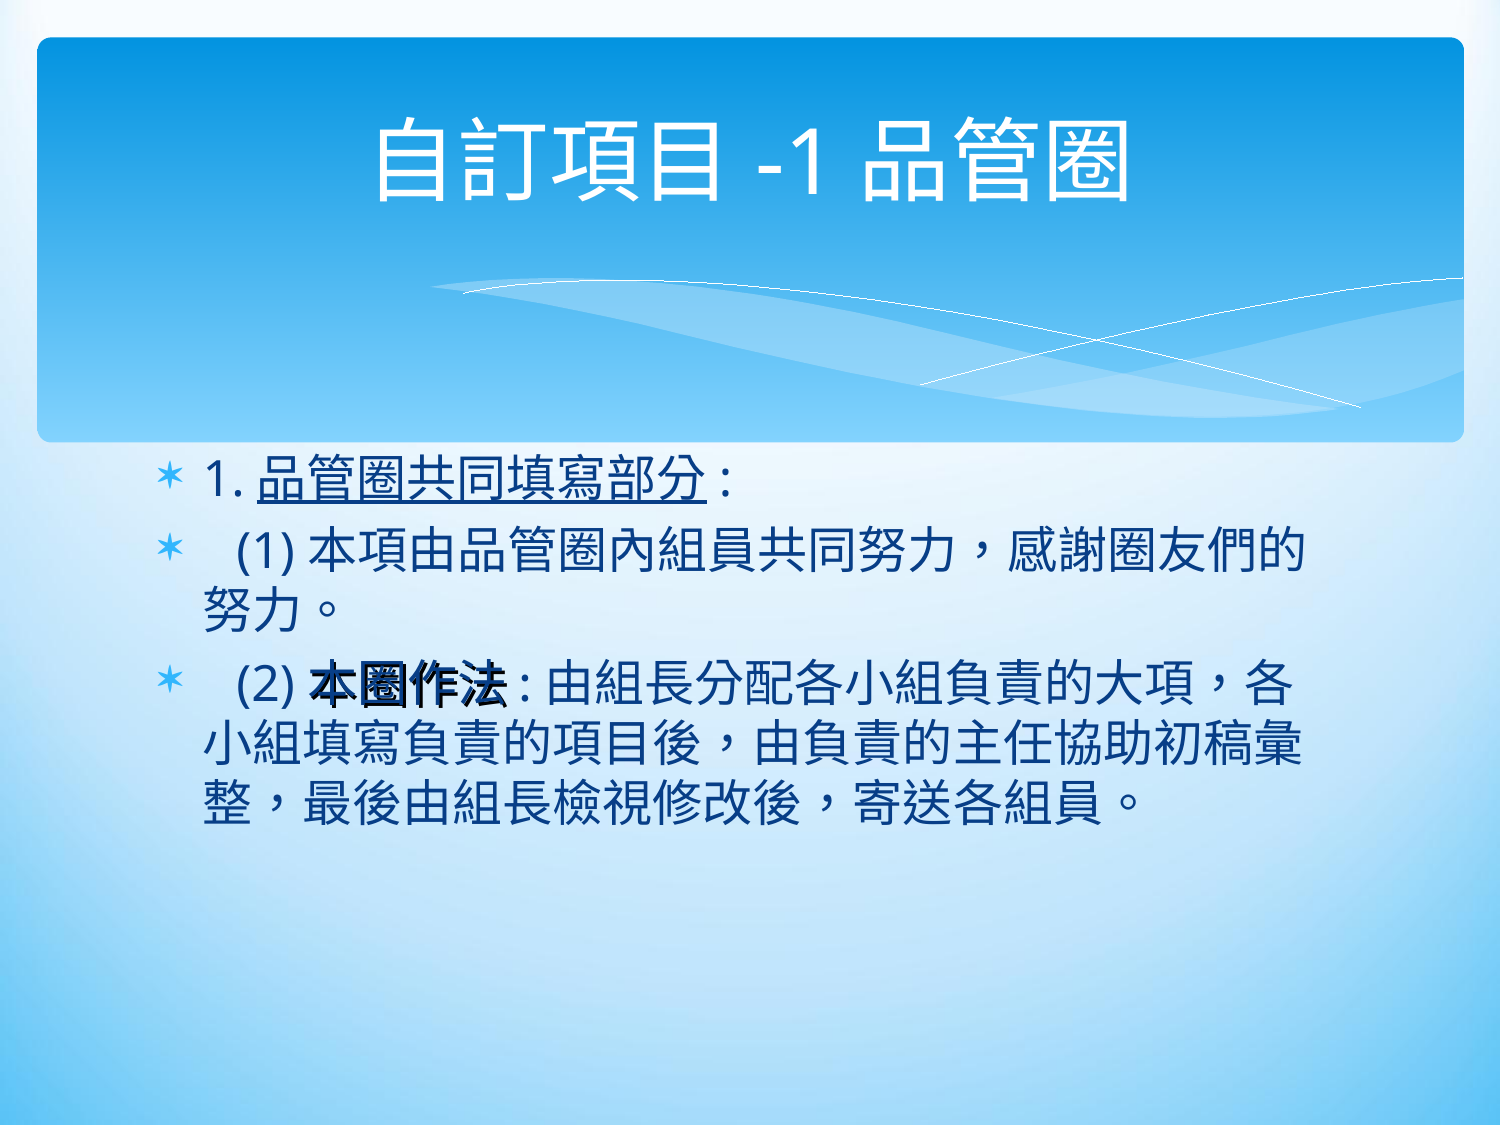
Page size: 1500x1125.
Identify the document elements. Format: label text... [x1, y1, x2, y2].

list 1.品管圈共同填寫部分: (1)本項由品管圈內組員共同努力，感謝圈友們的努力。 (2)本圈作法:由組長分配各小組負責的大項，各小組填寫負責的項目後，由負責的主任協助初稿彙整，最後由組長檢視修改後，寄送各組員。 [142, 438, 1359, 1005]
title 自訂項目-1品管圈 [75, 55, 1426, 261]
picture [0, 0, 1500, 1125]
